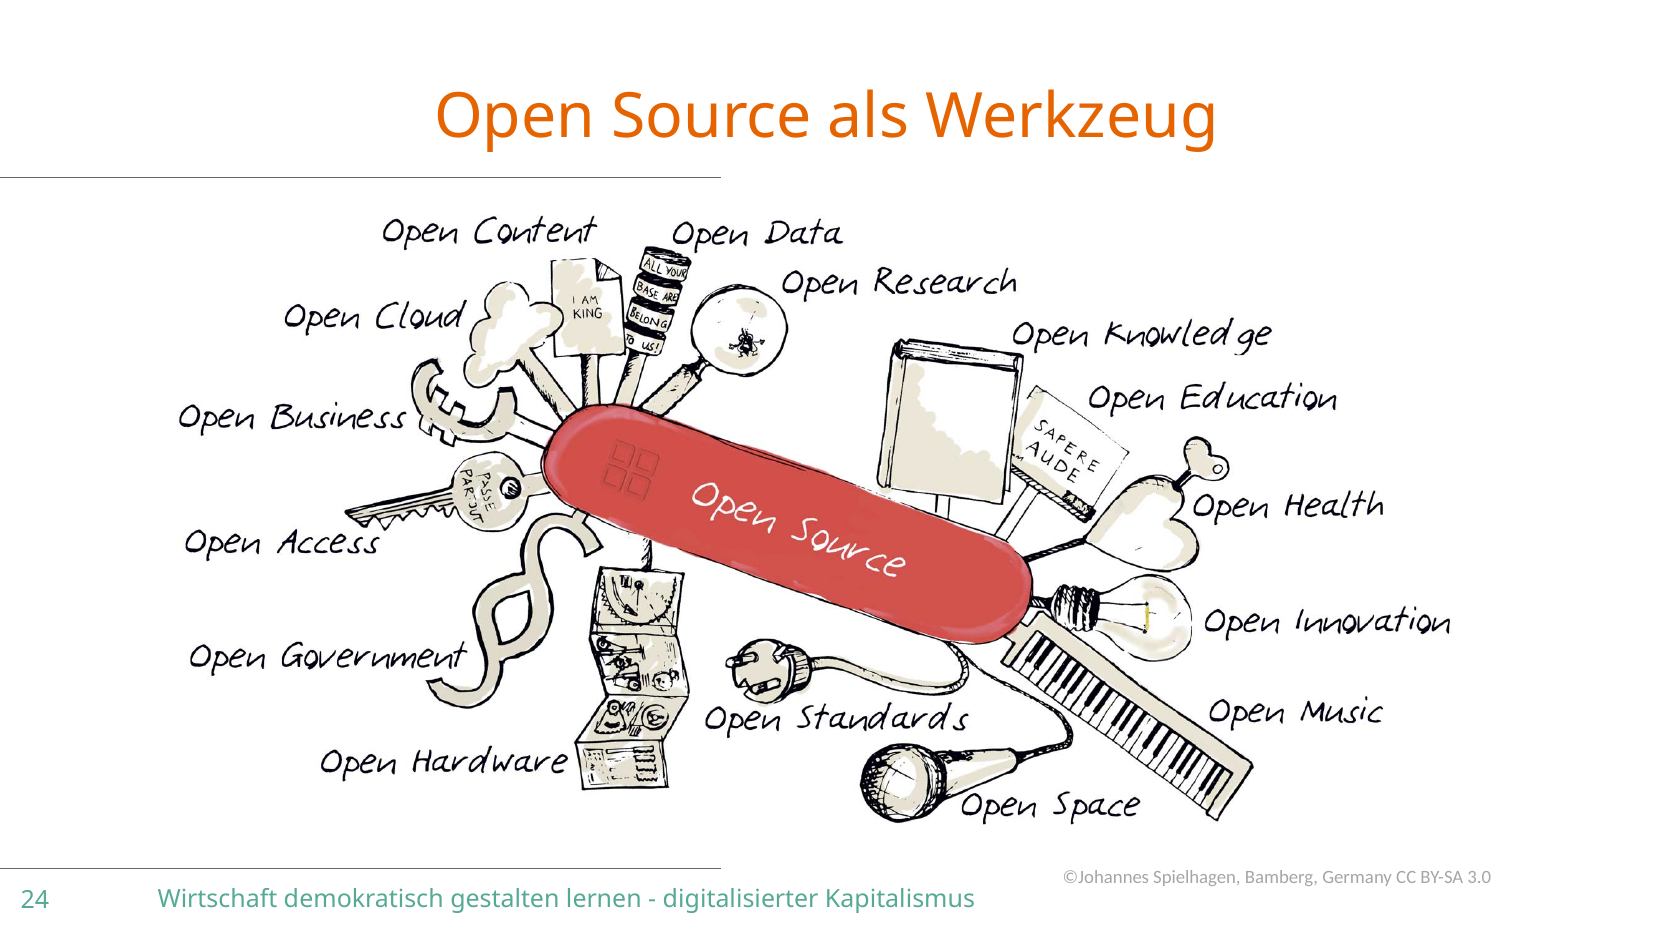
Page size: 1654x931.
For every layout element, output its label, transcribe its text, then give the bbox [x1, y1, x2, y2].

picture [177, 200, 1453, 838]
title Open Source als Werkzeug [82, 70, 1571, 144]
text_box ©Johannes Spielhagen, Bamberg, Germany CC BY-SA 3.0 [1047, 862, 1654, 922]
